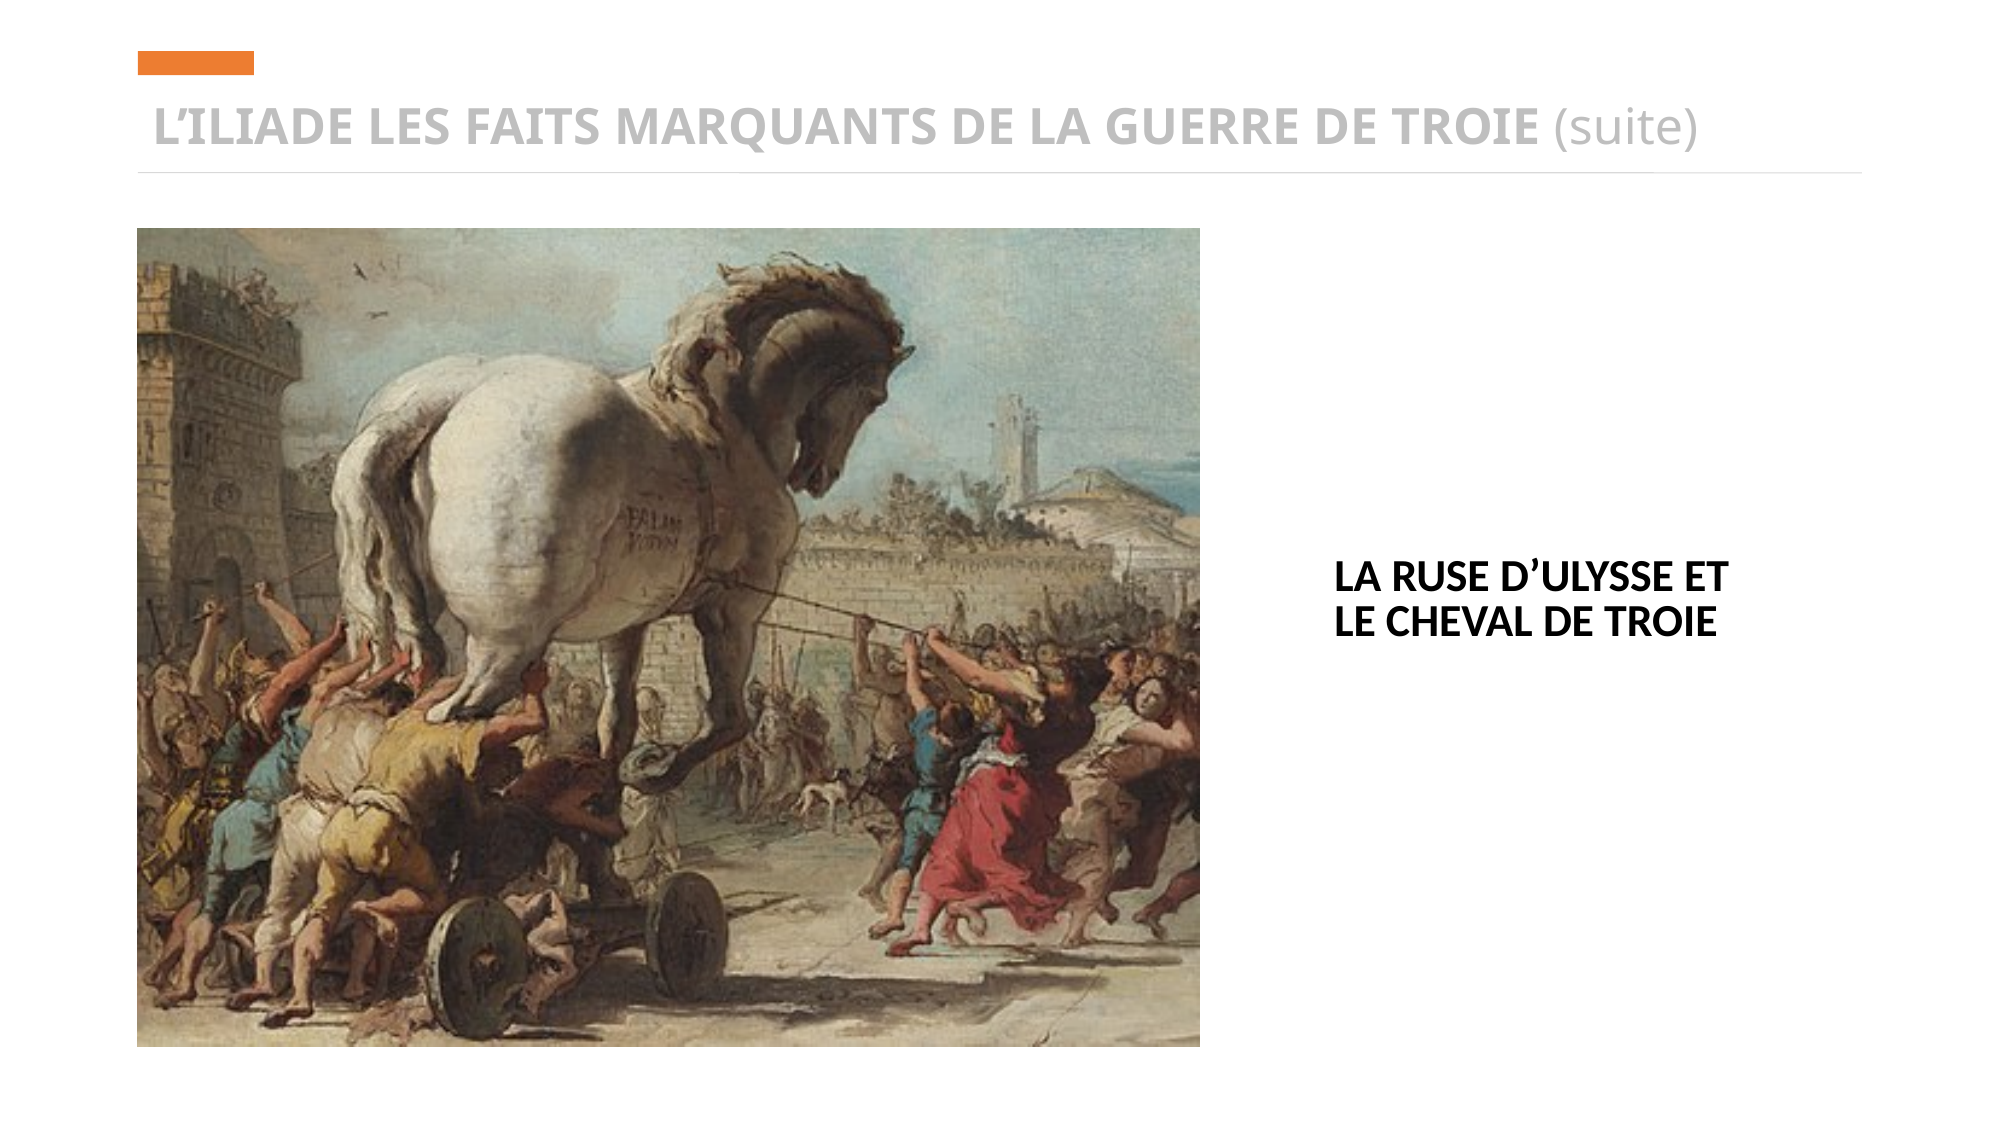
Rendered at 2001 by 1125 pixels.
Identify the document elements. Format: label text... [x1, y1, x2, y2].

picture [137, 228, 1200, 1047]
text_box [137, 51, 254, 76]
text_box LA RUSE D’ULYSSE ET LE CHEVAL DE TROIE [1319, 549, 1745, 656]
text_box L’ILIADE LES FAITS MARQUANTS DE LA GUERRE DE TROIE (suite) [138, 53, 1863, 164]
